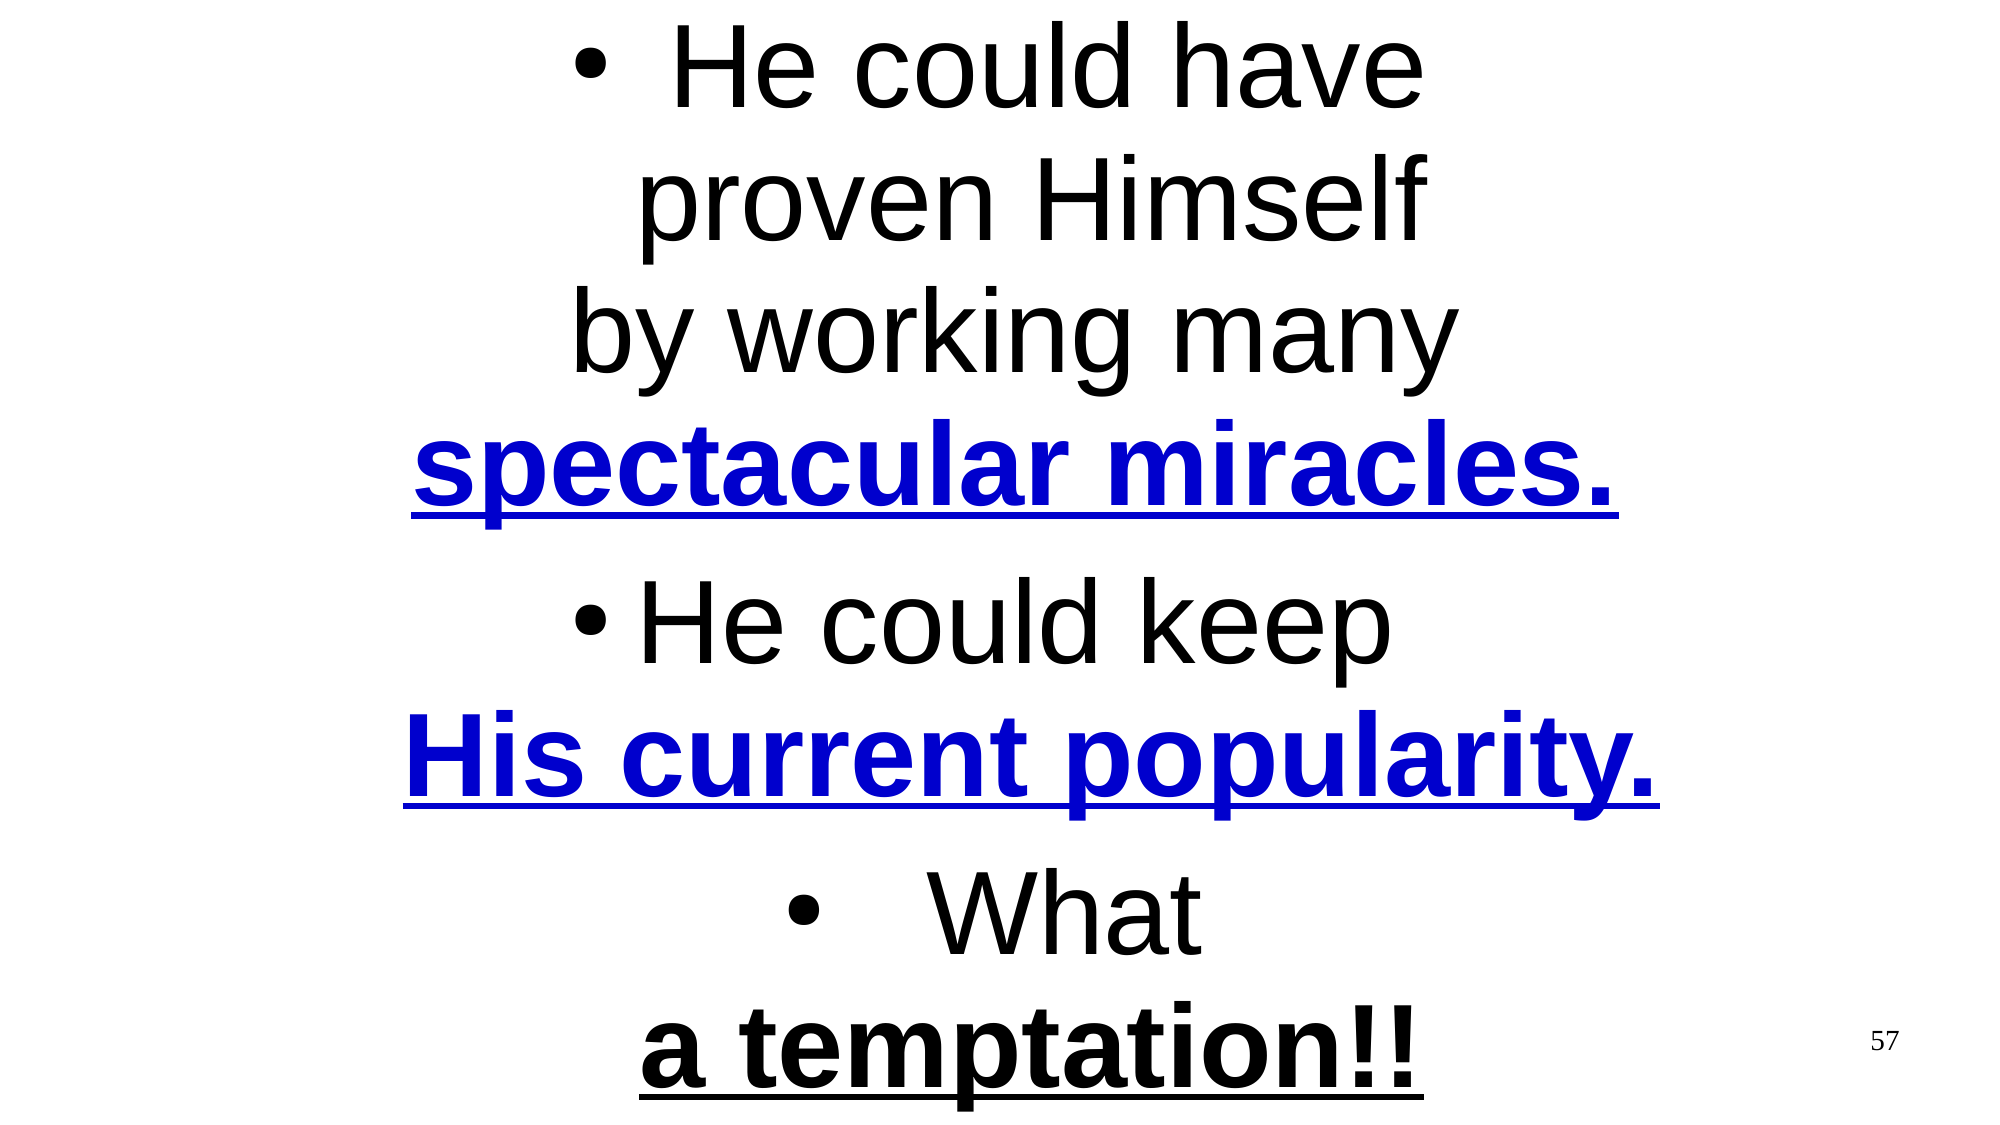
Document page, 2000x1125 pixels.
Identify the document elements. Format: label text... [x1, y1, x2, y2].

list He could have proven Himself by working many spectacular miracles. He could keep His current popularity. What a temptation!! [0, 0, 1996, 1123]
